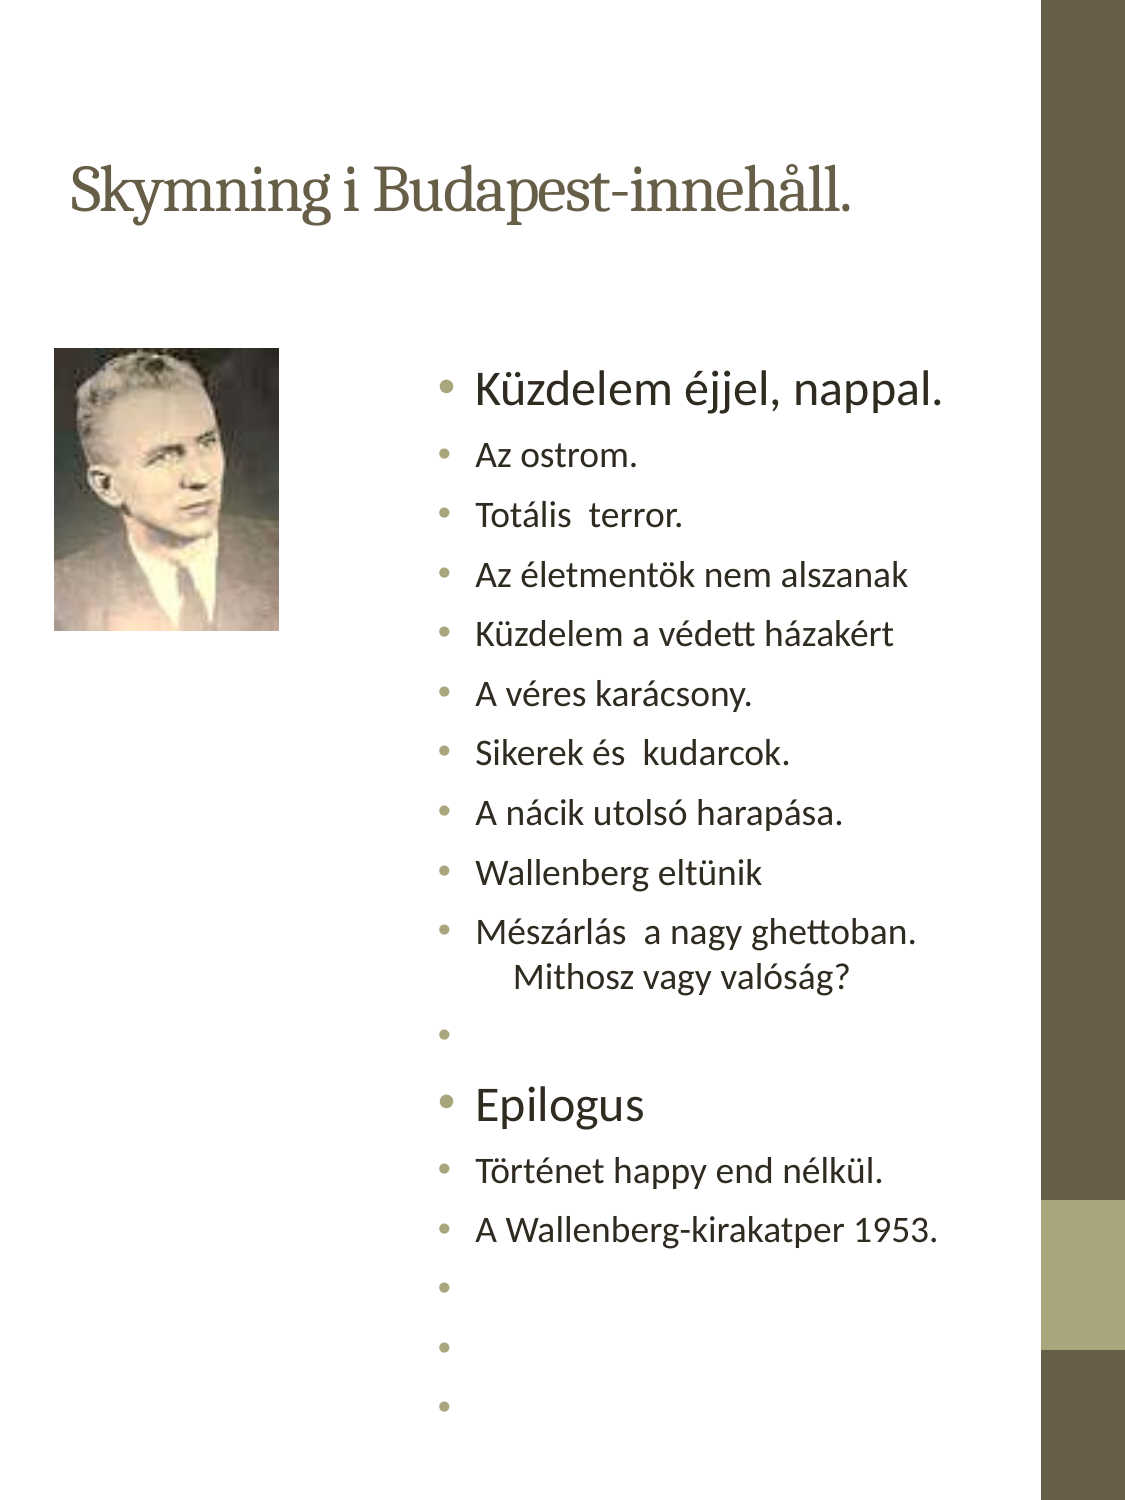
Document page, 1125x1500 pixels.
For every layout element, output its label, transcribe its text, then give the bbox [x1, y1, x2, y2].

picture [54, 348, 279, 631]
list Küzdelem éjjel, nappal. Az ostrom. Totális terror. Az életmentök nem alszanak Küzdelem a védett házakért A véres karácsony. Sikerek és kudarcok. A nácik utolsó harapása. Wallenberg eltünik Mészárlás a nagy ghettoban. Mithosz vagy valóság? Epilogus Történet happy end nélkül. A Wallenberg-kirakatper 1953. [385, 348, 988, 1388]
title Skymning i Budapest-innehåll. [56, 60, 994, 311]
